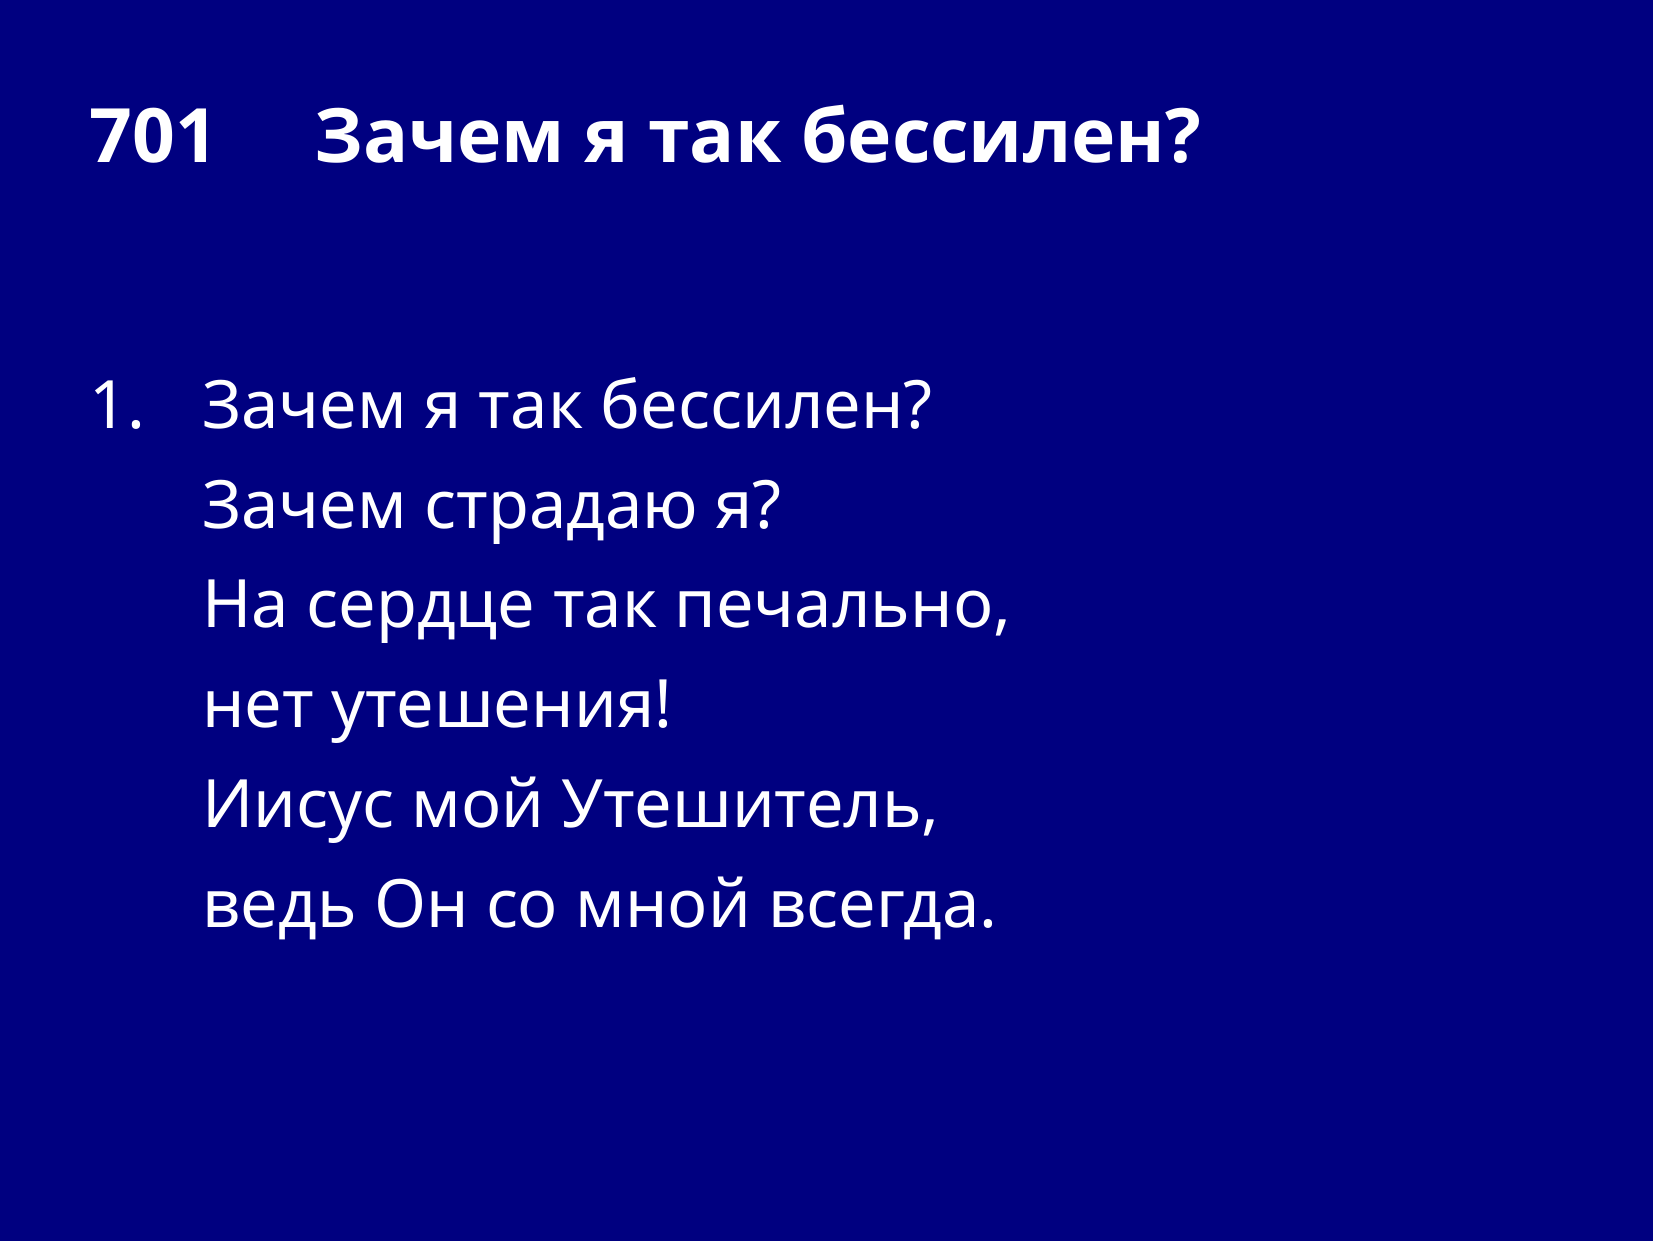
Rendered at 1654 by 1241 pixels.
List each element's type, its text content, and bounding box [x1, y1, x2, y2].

text_box 701 Зачем я так бессилен? [75, 75, 1576, 188]
text_box 1. Зачем я так бессилен? Зачем страдаю я? На сердце так печально, нет утешения! Иисус мой Утешитель, ведь Он со мной всегда. [75, 188, 1576, 1163]
